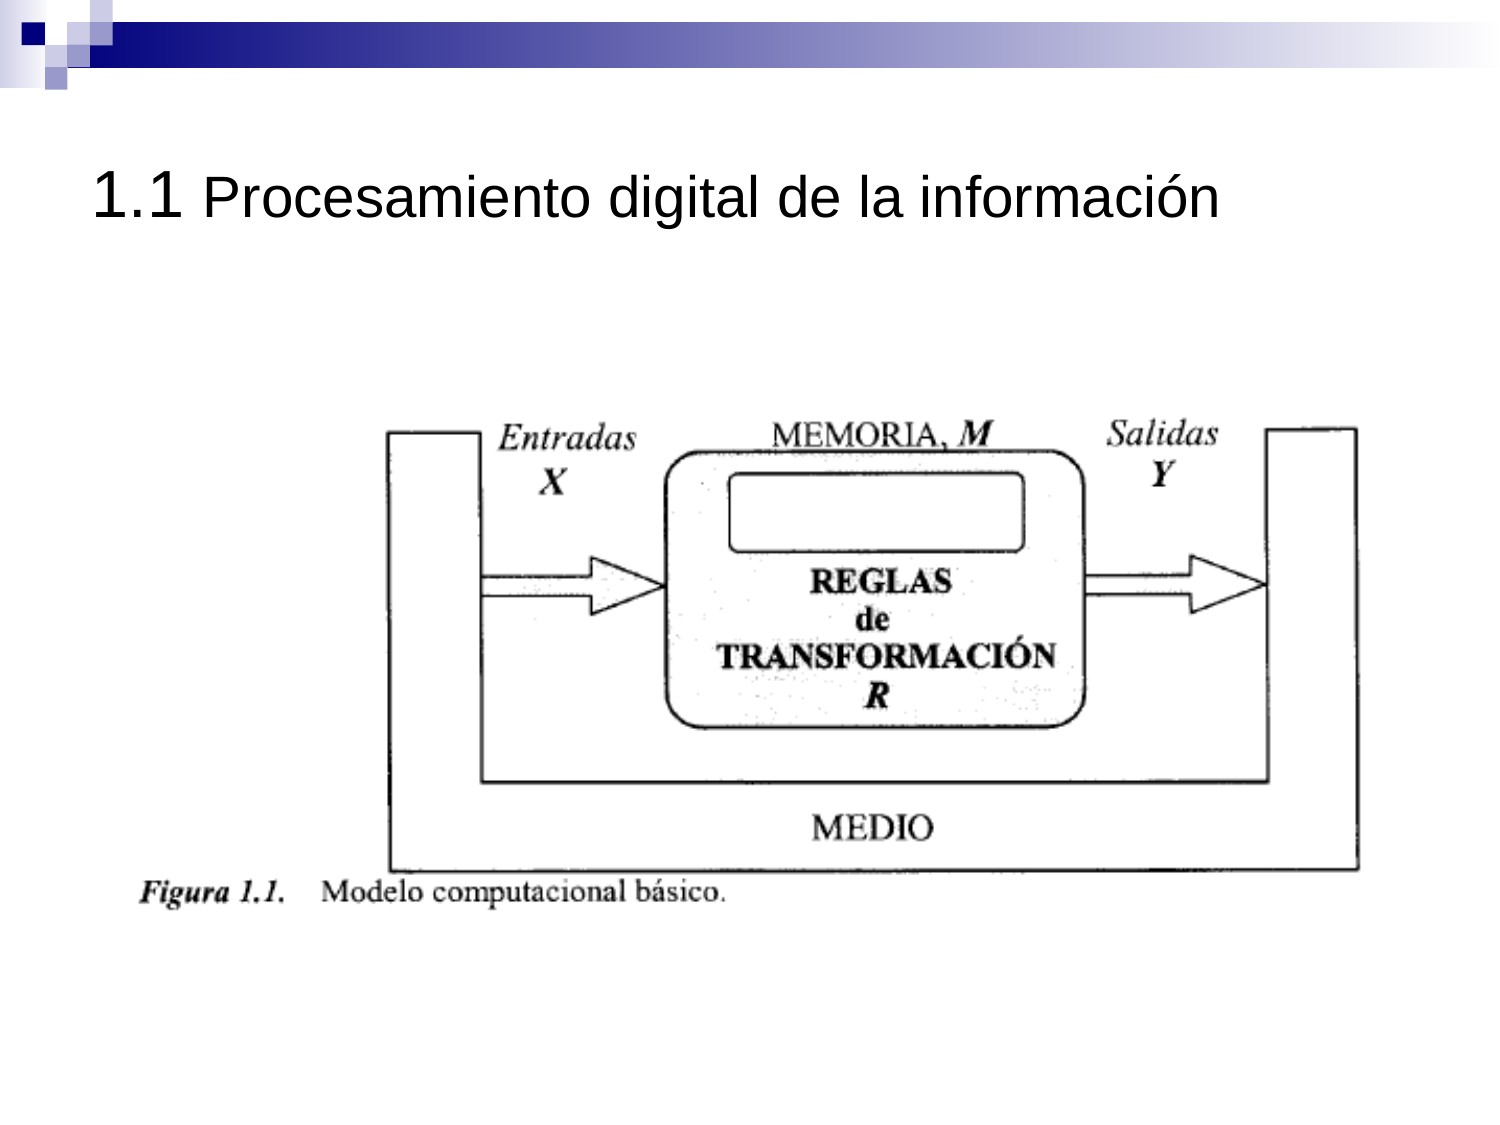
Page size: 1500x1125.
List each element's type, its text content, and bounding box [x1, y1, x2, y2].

title 1.1 Procesamiento digital de la información [76, 78, 1427, 304]
picture [108, 364, 1392, 923]
